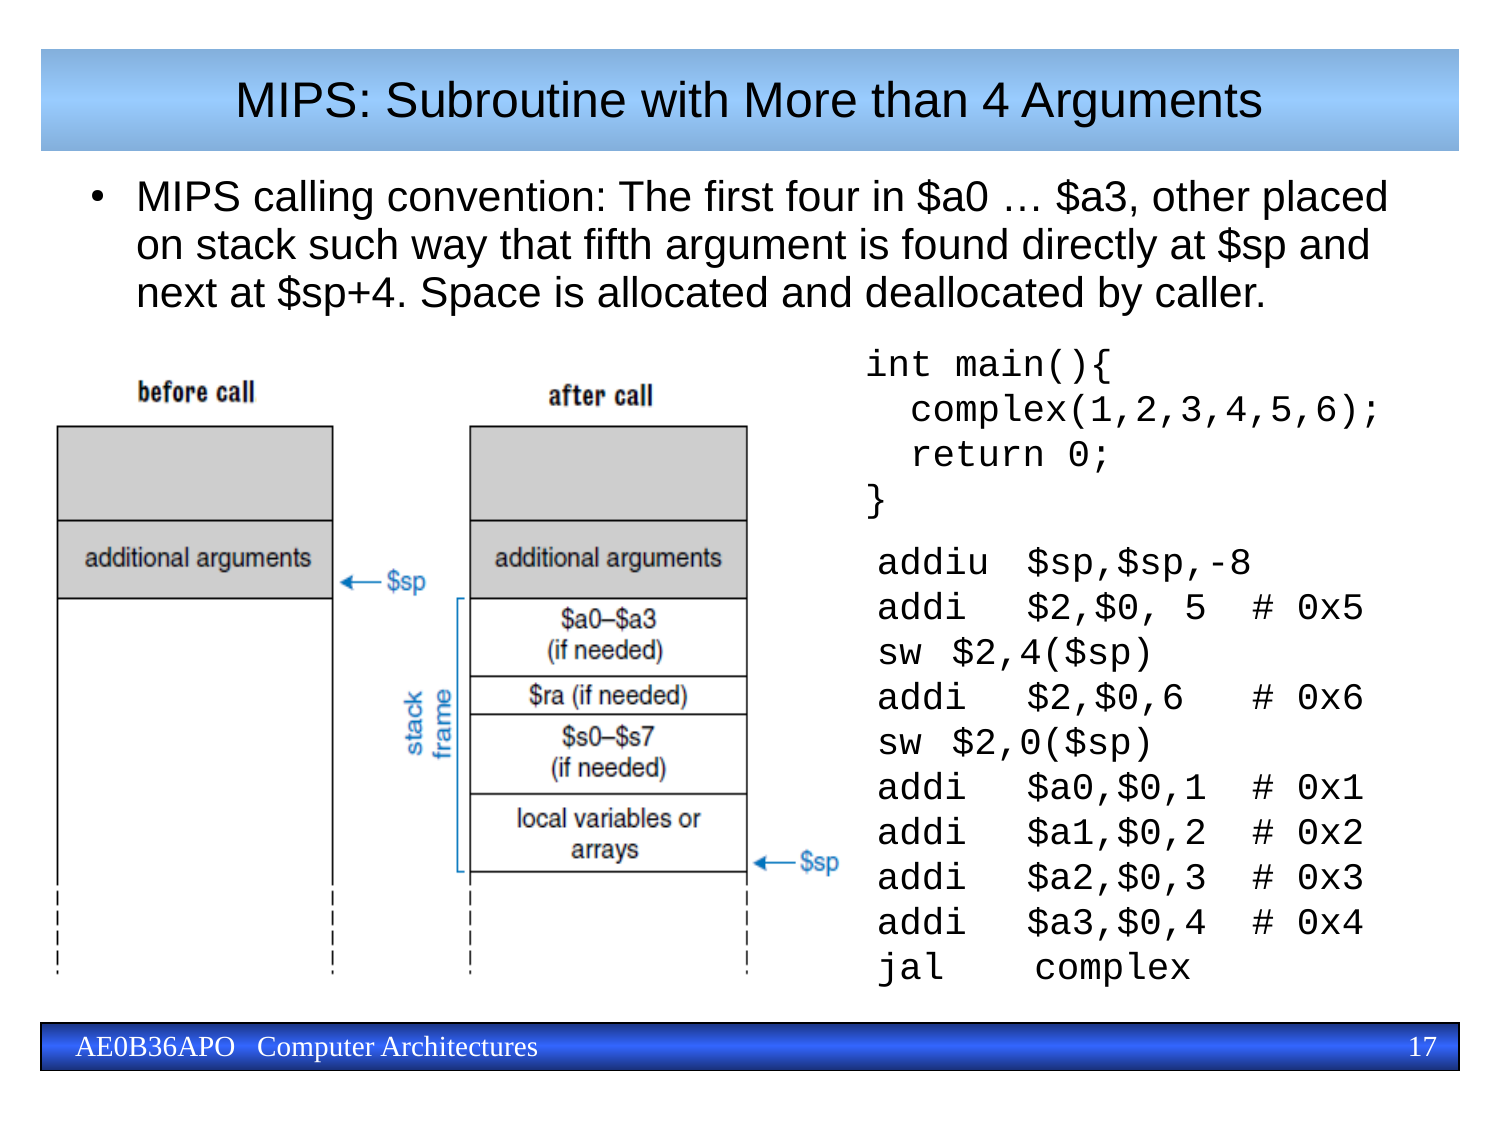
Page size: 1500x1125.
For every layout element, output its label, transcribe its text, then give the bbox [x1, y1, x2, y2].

picture [41, 368, 844, 998]
title MIPS: Subroutine with More than 4 Arguments [41, 49, 1459, 151]
text_box addiu $sp,$sp,-8 addi $2,$0, 5 # 0x5 sw $2,4($sp) addi $2,$0,6 # 0x6 sw $2,0($sp) addi $a0,$0,1 # 0x1 addi $a1,$0,2 # 0x2 addi $a2,$0,3 # 0x3 addi $a3,$0,4 # 0x4 jal complex [862, 529, 1468, 995]
list MIPS calling convention: The first four in $a0 … $a3, other placed on stack such way that fifth argument is found directly at $sp and next at $sp+4. Space is allocated and deallocated by caller. [75, 172, 1400, 363]
text_box int main(){ complex(1,2,3,4,5,6); return 0; } [850, 331, 1456, 527]
